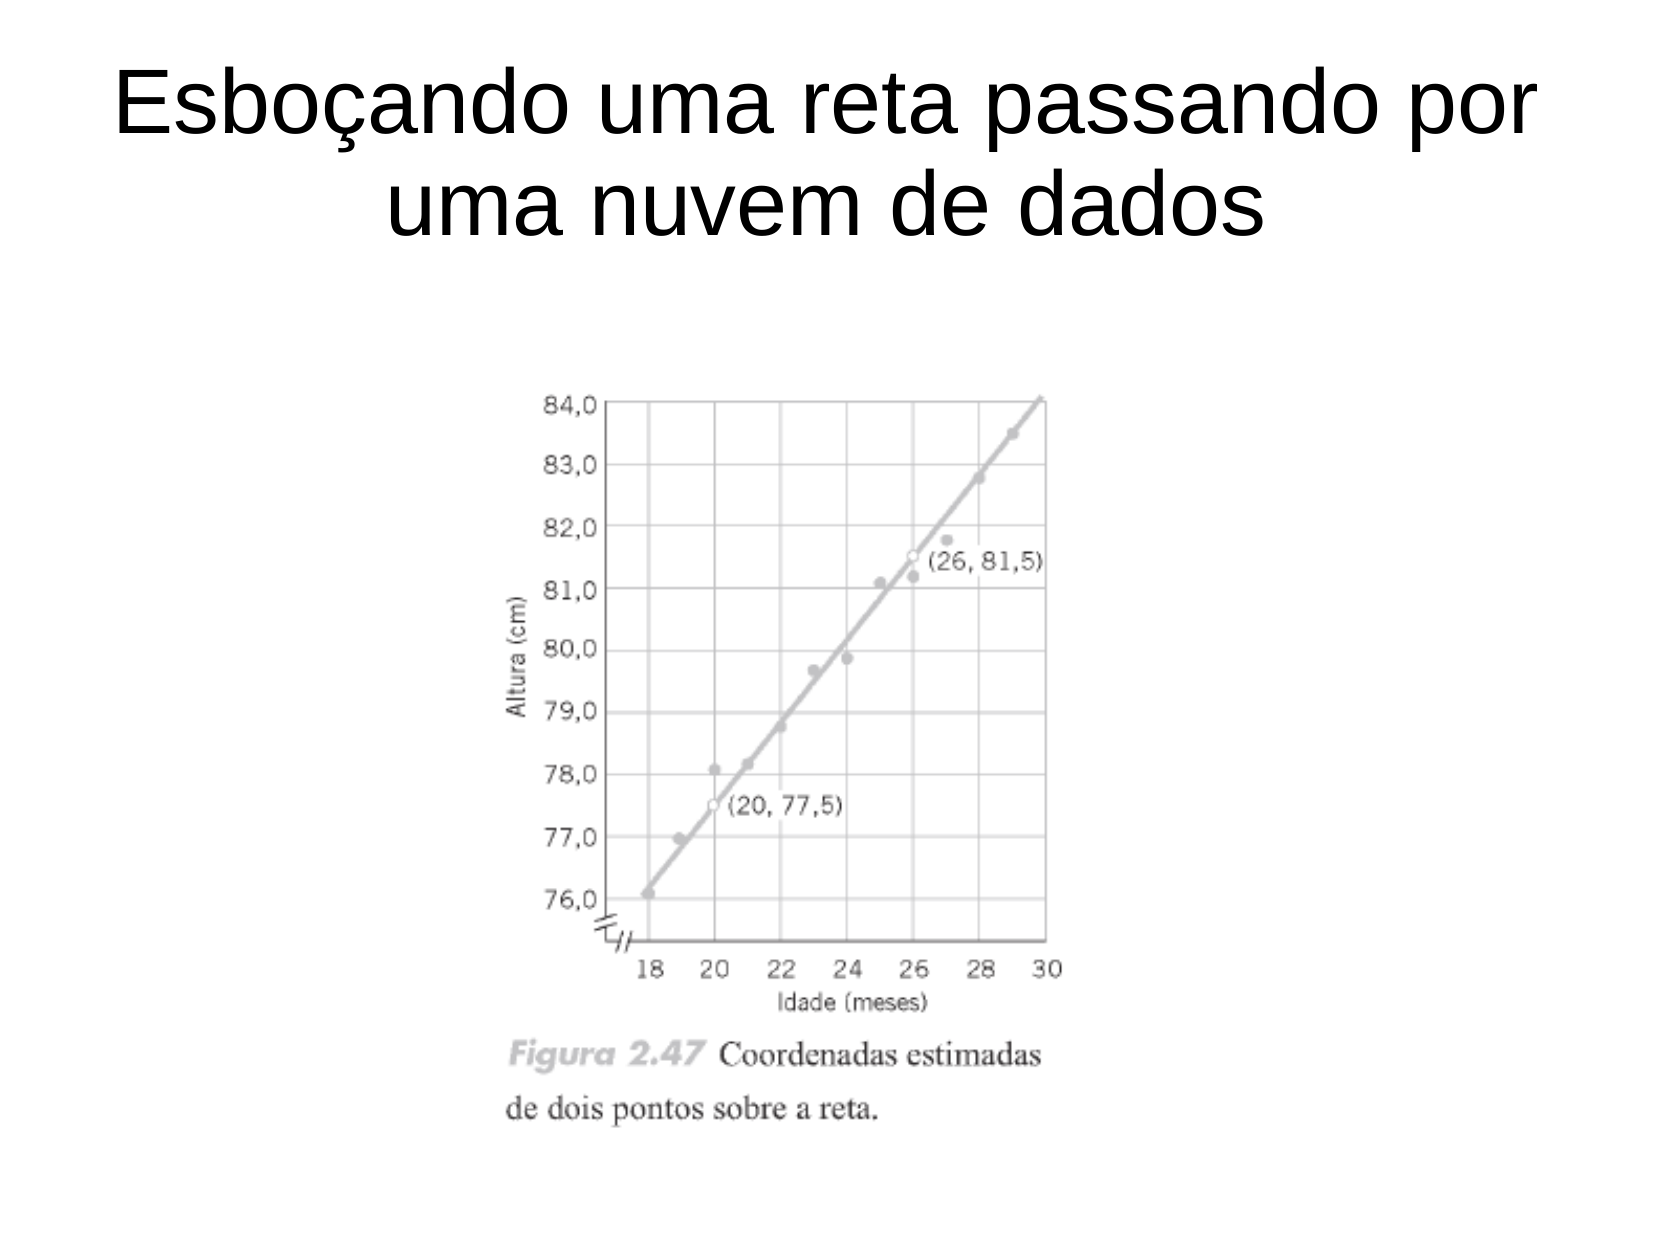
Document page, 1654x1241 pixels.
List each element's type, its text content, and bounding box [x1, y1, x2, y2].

picture [448, 330, 1104, 1153]
title Esboçando uma reta passando por uma nuvem de dados [82, 49, 1571, 257]
